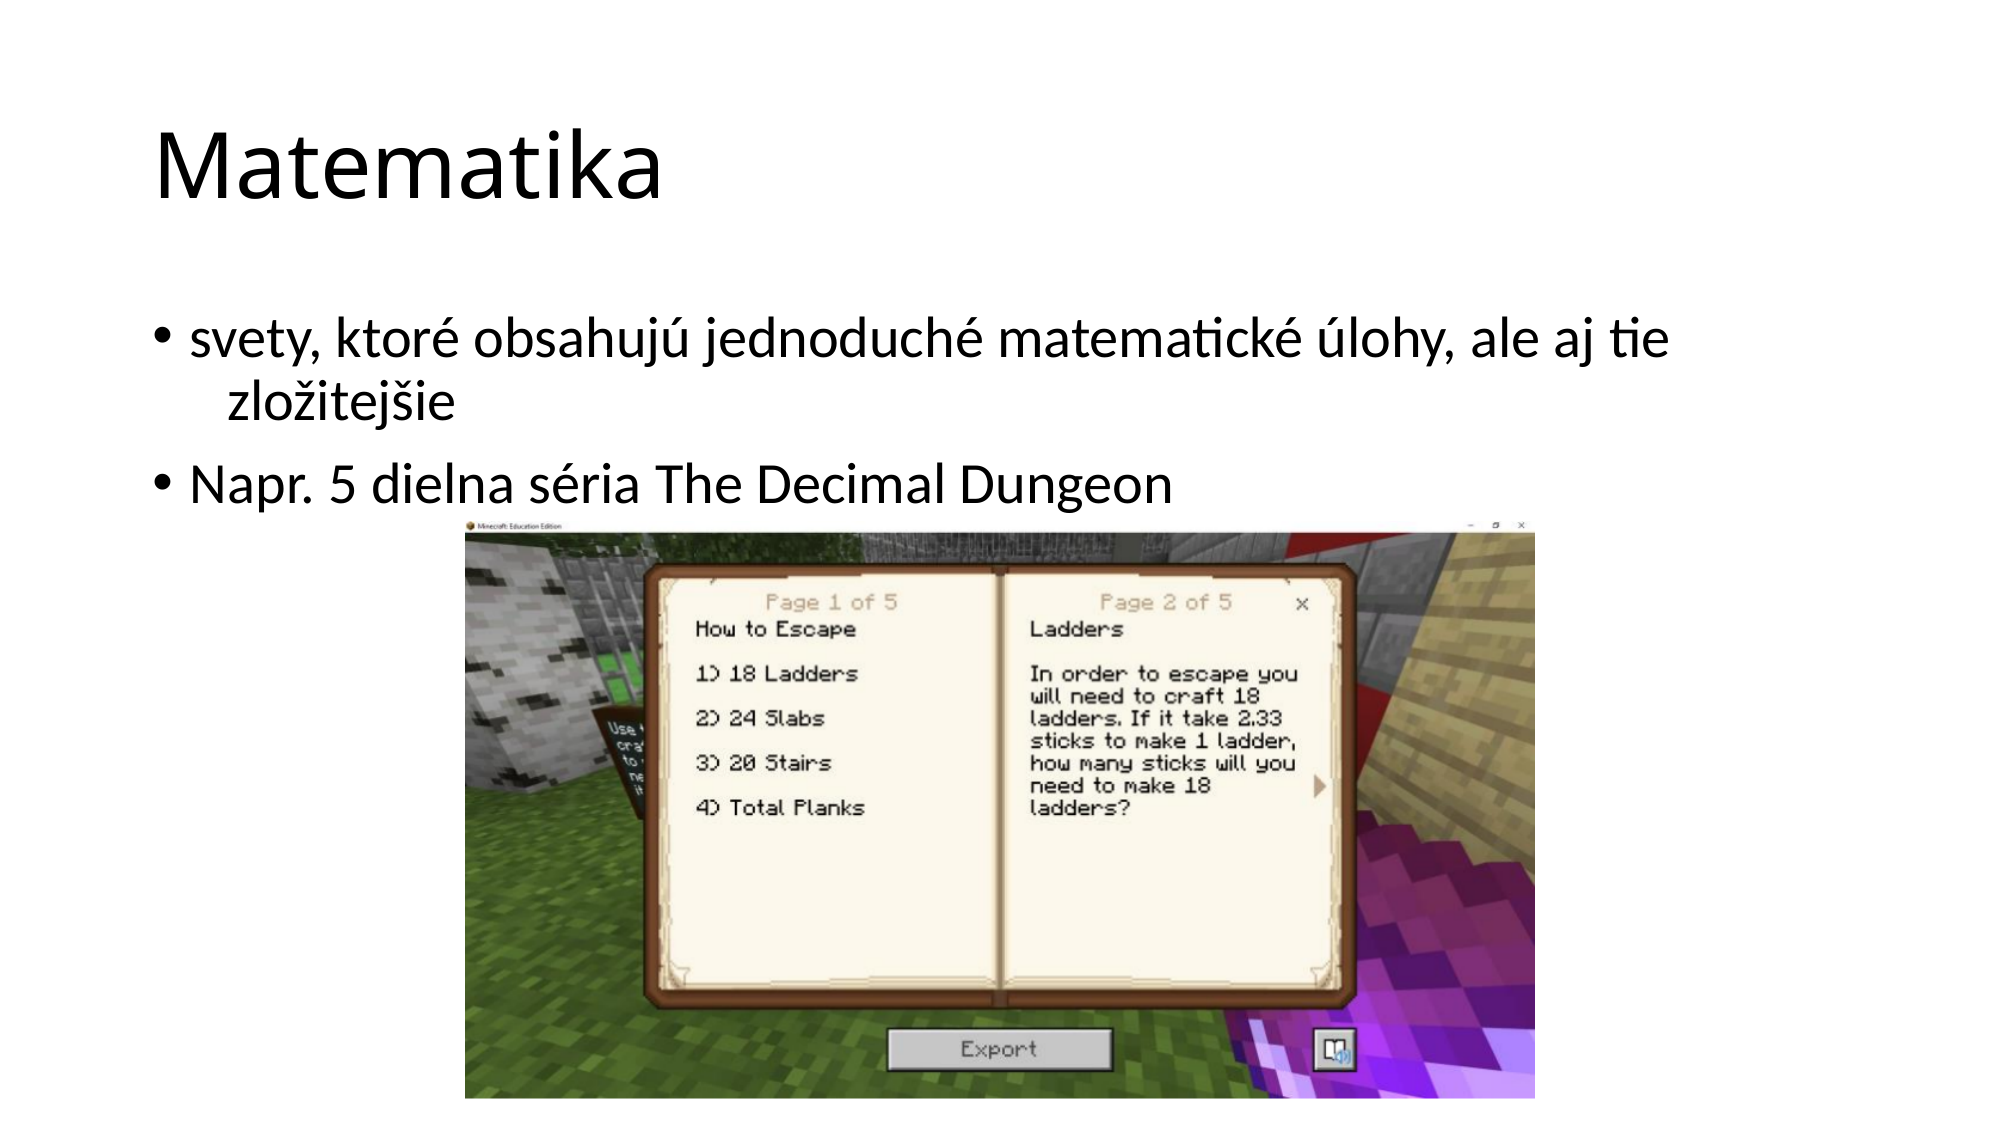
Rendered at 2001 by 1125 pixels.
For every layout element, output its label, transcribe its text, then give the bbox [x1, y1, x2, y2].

title Matematika [137, 59, 1863, 278]
list svety, ktoré obsahujú jednoduché matematické úlohy, ale aj tie zložitejšie Napr. 5 dielna séria The Decimal Dungeon [137, 299, 1863, 1014]
picture [465, 521, 1535, 1101]
